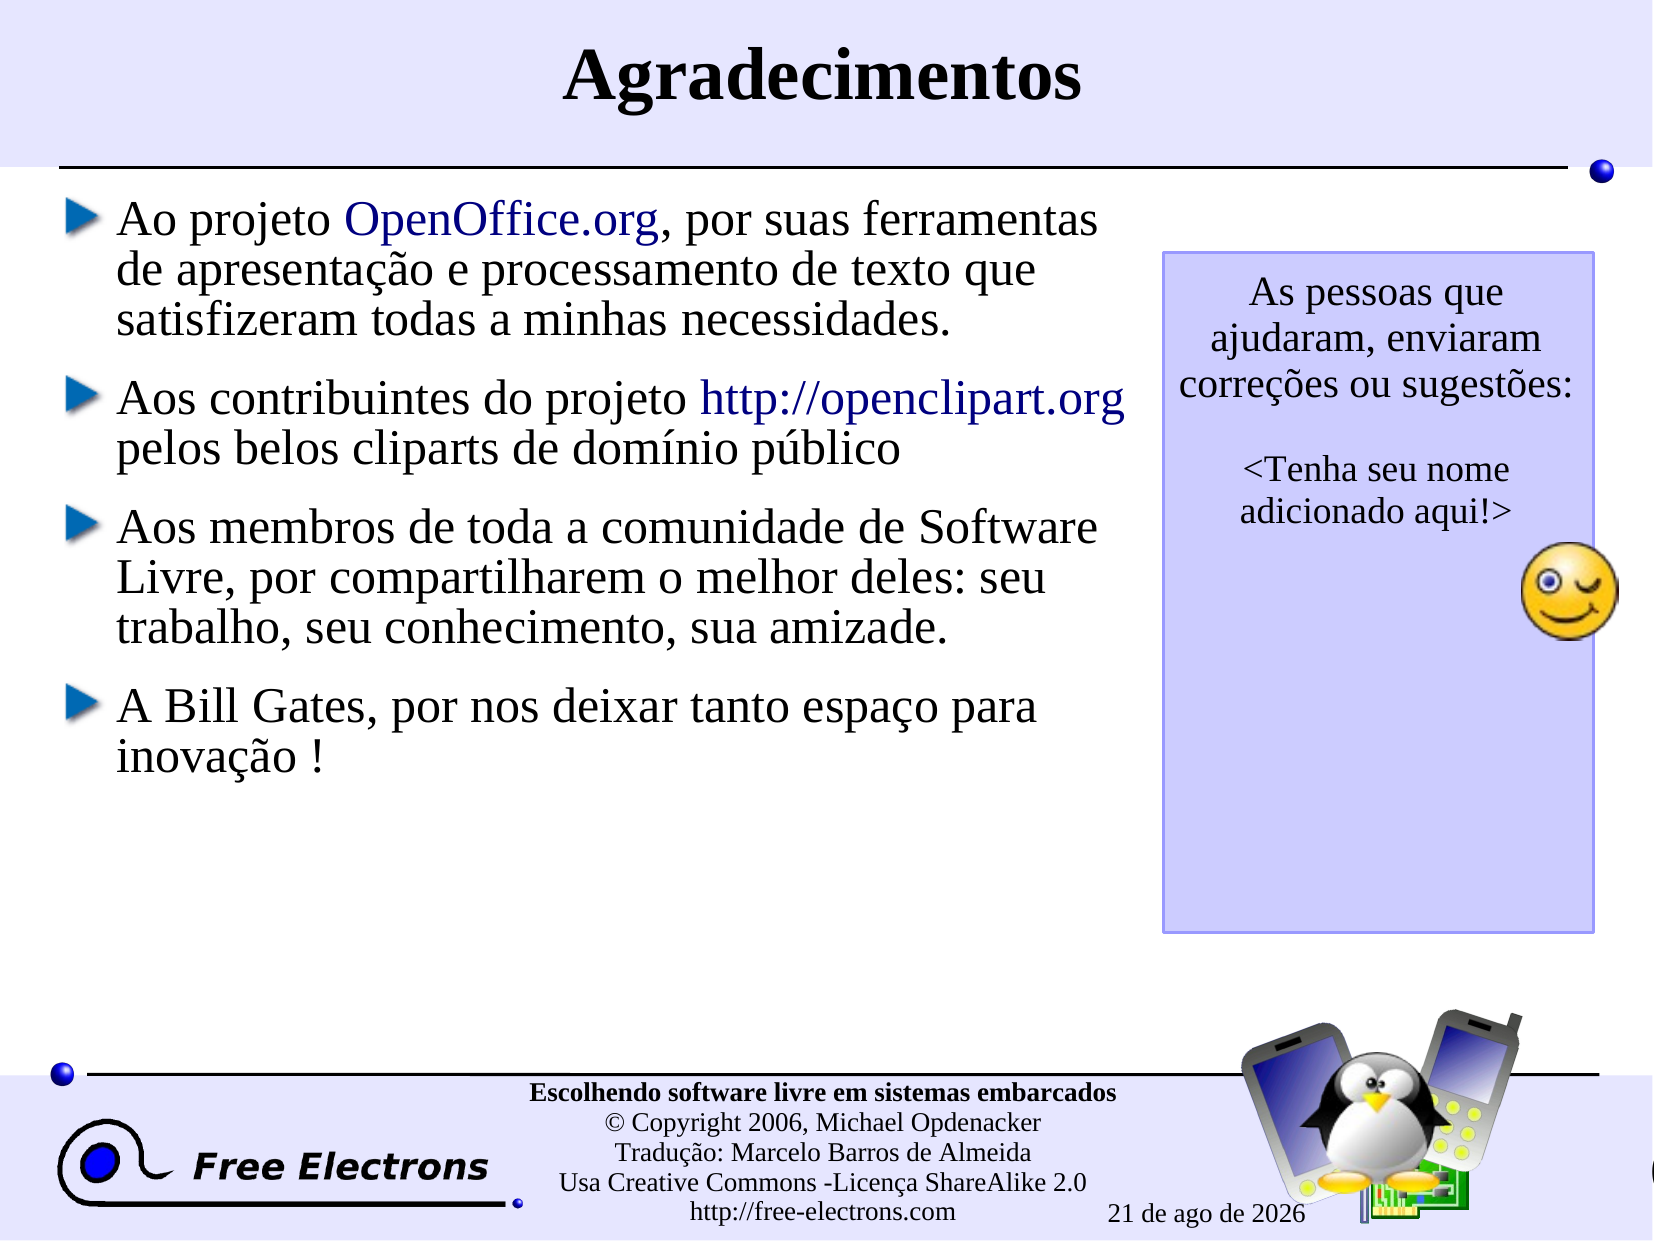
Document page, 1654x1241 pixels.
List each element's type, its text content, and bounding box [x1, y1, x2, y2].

title Agradecimentos [60, 12, 1551, 138]
picture [1521, 542, 1619, 641]
list Ao projeto OpenOffice.org, por suas ferramentas de apresentação e processamento de texto que satisfizeram todas a minhas necessidades. Aos contribuintes do projeto http://openclipart.org pelos belos cliparts de domínio público Aos membros de toda a comunidade de Software Livre, por compartilharem o melhor deles: seu trabalho, seu conhecimento, sua amizade. A Bill Gates, por nos deixar tanto espaço para inovação ! [45, 196, 1130, 1153]
text_box As pessoas que ajudaram, enviaram correções ou sugestões: <Tenha seu nome adicionado aqui!> [1163, 252, 1594, 933]
picture [50, 1153, 527, 1216]
picture [1225, 983, 1537, 1241]
